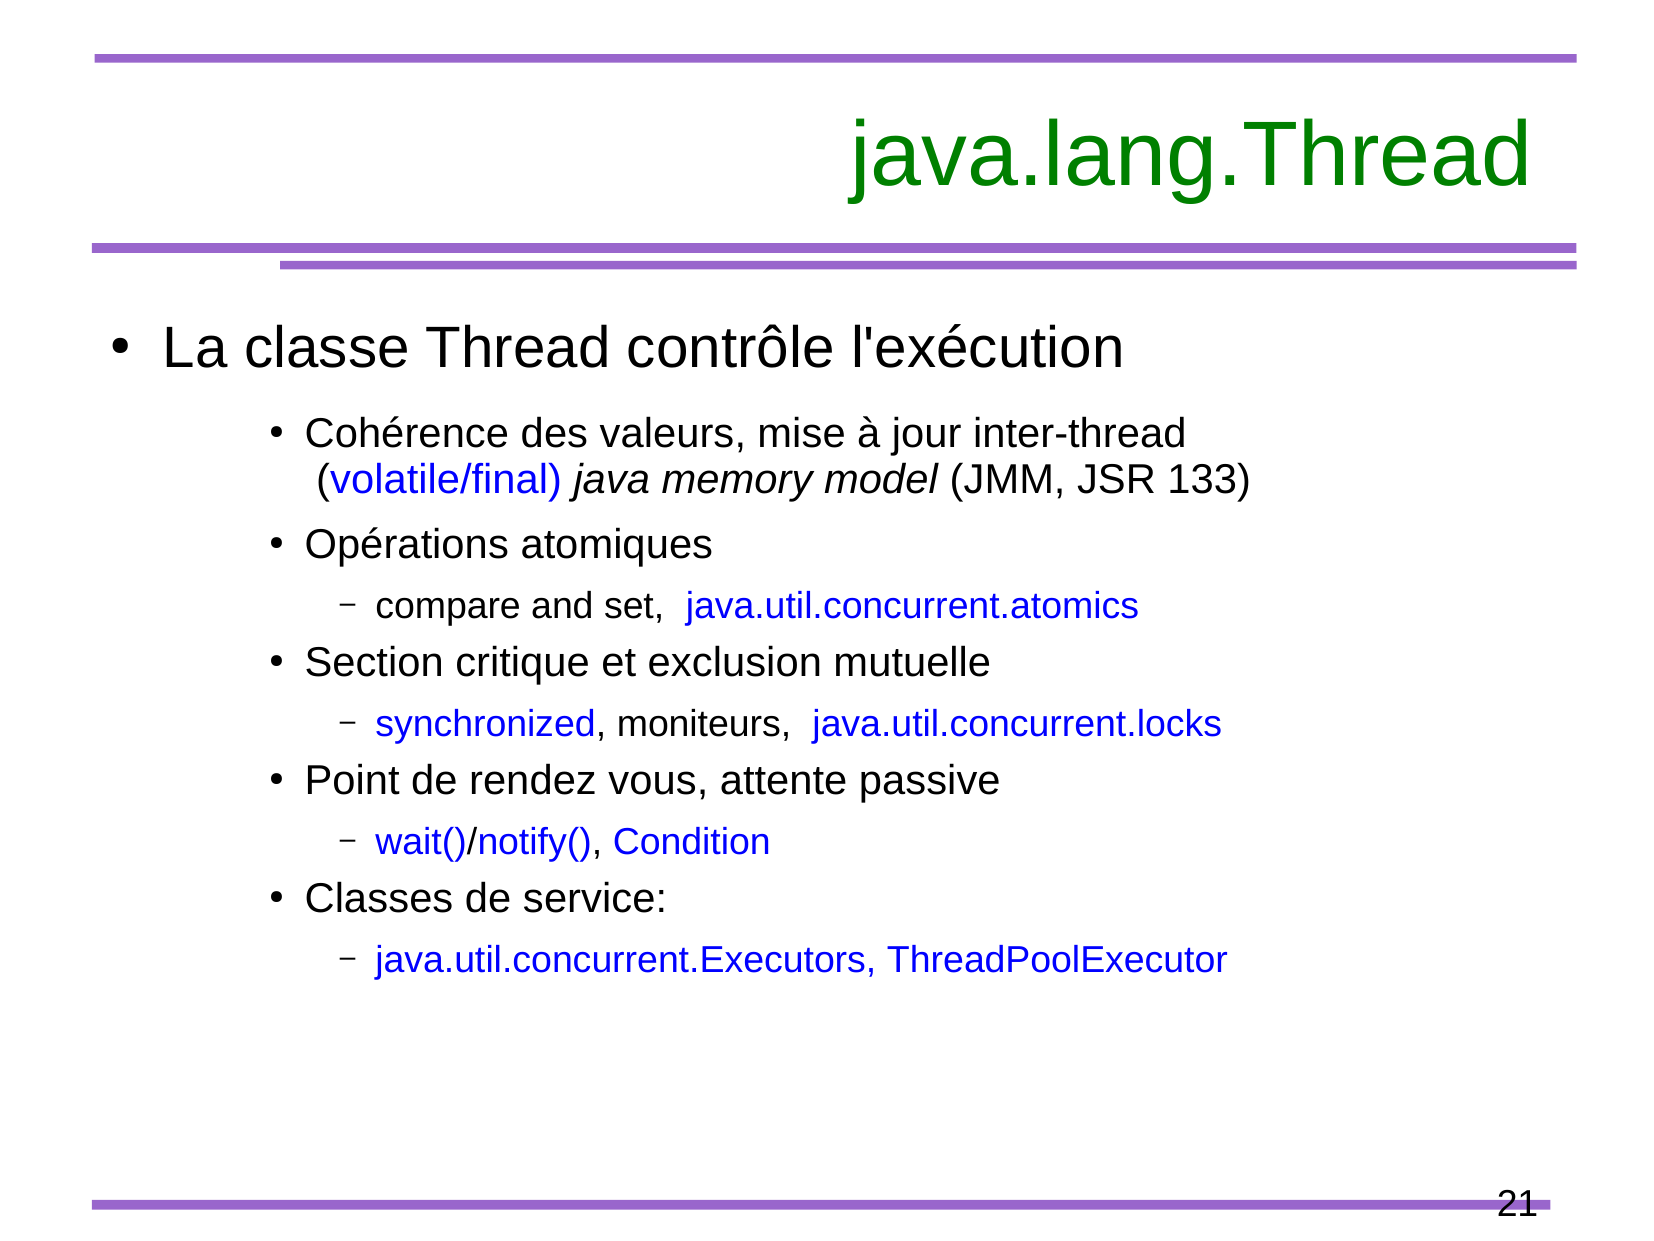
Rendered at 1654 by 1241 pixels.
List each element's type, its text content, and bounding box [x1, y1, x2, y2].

title java.lang.Thread [121, 49, 1534, 257]
list La classe Thread contrôle l'exécution Cohérence des valeurs, mise à jour inter-thread (volatile/final) java memory model (JMM, JSR 133) Opérations atomiques compare and set, java.util.concurrent.atomics Section critique et exclusion mutuelle synchronized, moniteurs, java.util.concurrent.locks Point de rendez vous, attente passive wait()/notify(), Condition Classes de service: java.util.concurrent.Executors, ThreadPoolExecutor [92, 315, 1563, 1163]
